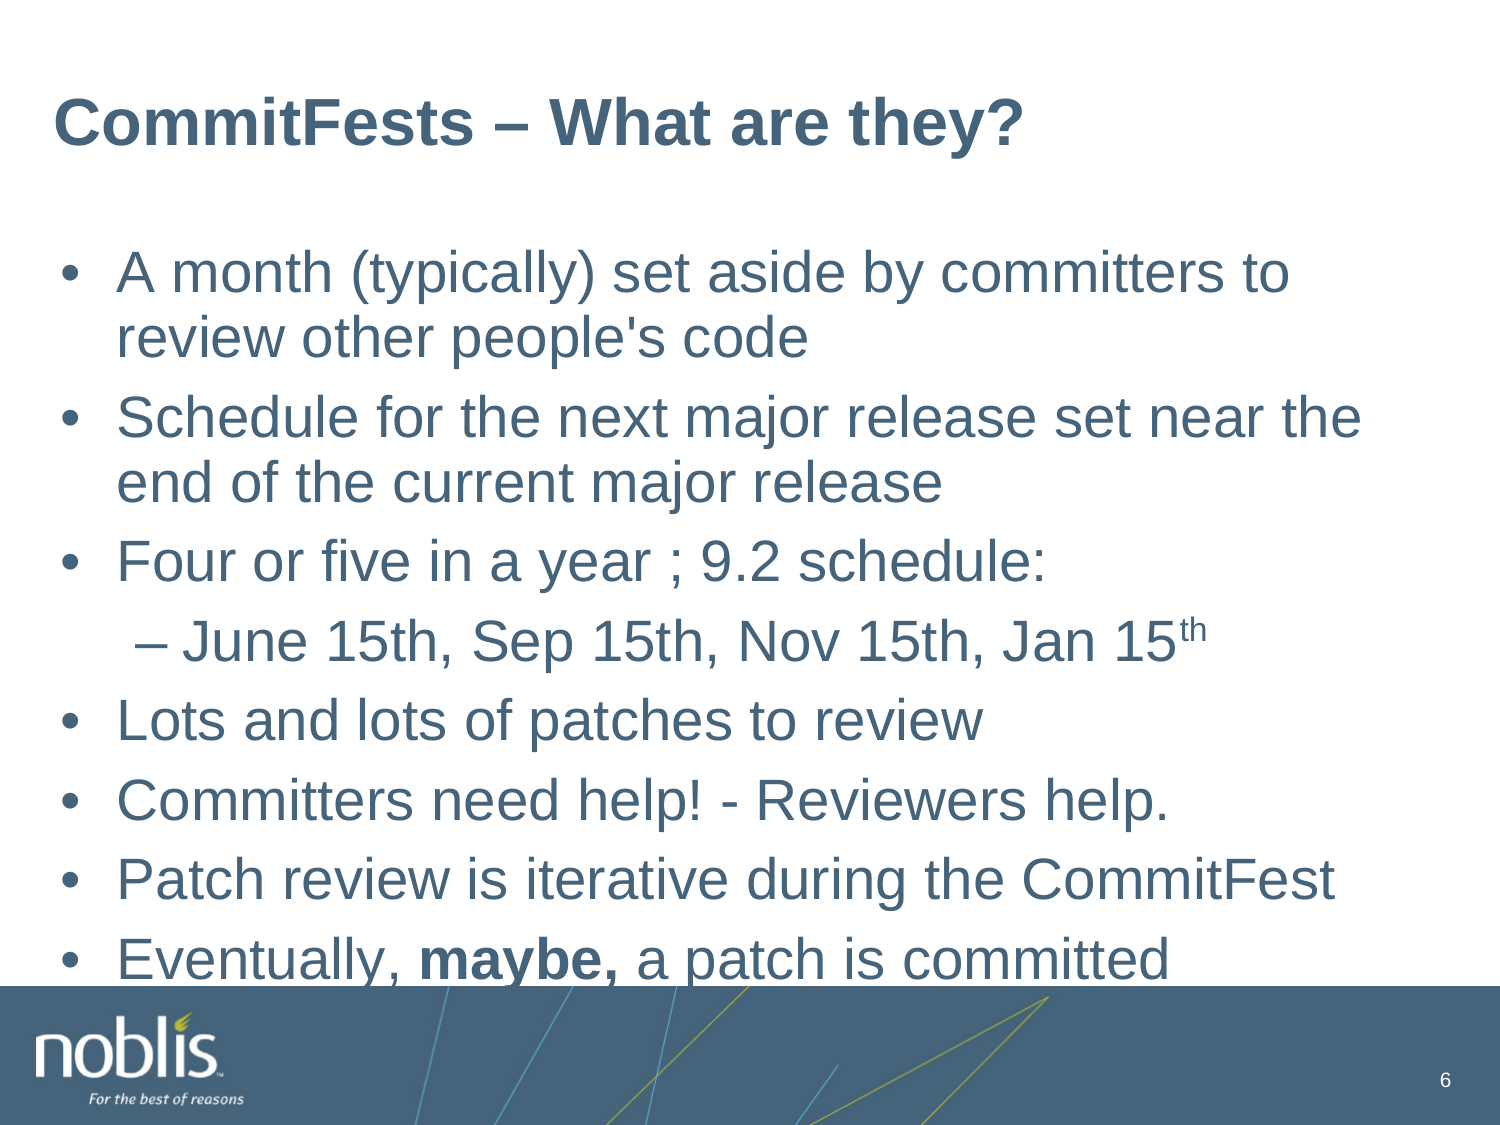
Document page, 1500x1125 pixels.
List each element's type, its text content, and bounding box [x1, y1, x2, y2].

list A month (typically) set aside by committers to review other people's code Schedule for the next major release set near the end of the current major release Four or five in a year ; 9.2 schedule: June 15th, Sep 15th, Nov 15th, Jan 15th Lots and lots of patches to review Committers need help! - Reviewers help. Patch review is iterative during the CommitFest Eventually, maybe, a patch is committed [60, 239, 1437, 994]
title CommitFests – What are they? [53, 38, 1438, 211]
picture [0, 986, 1500, 1125]
